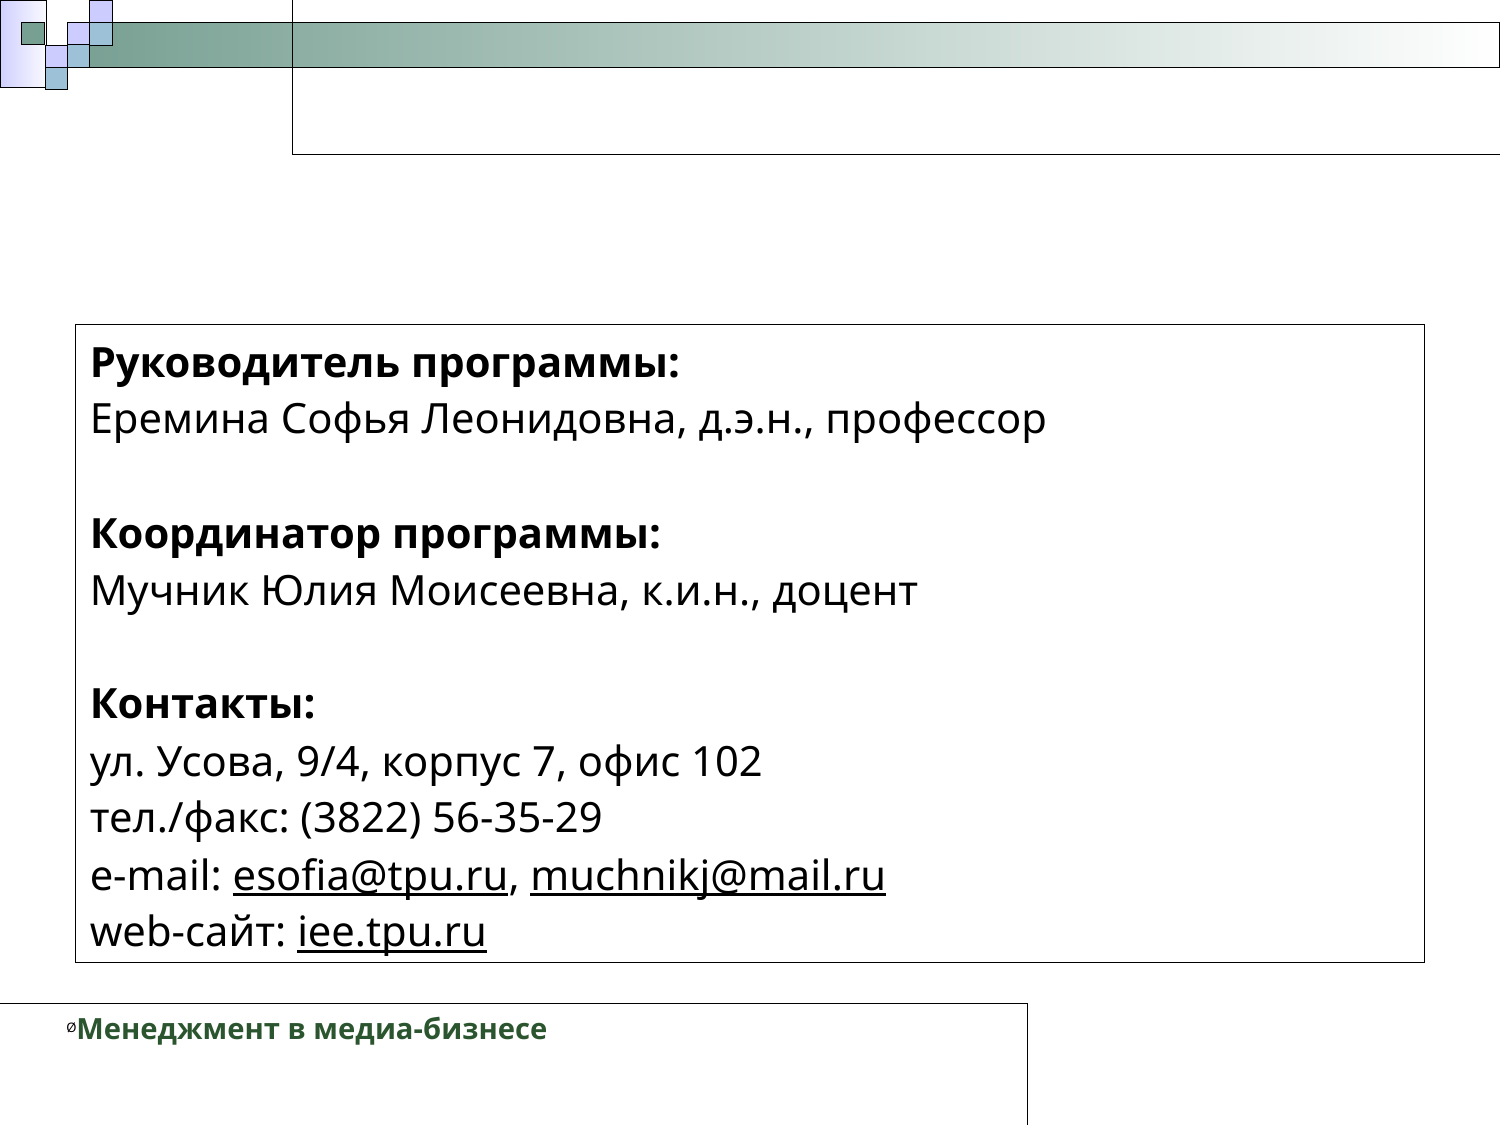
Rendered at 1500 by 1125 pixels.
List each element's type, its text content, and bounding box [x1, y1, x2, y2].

text_box Менеджмент в медиа-бизнесе [0, 1003, 1028, 1125]
text_box Контактная информация [292, 0, 1500, 155]
text_box Руководитель программы: Еремина Софья Леонидовна, д.э.н., профессор Координатор программы: Мучник Юлия Моисеевна, к.и.н., доцент Контакты: ул. Усова, 9/4, корпус 7, офис 102 тел./факс: (3822) 56-35-29 e-mail: esofia@tpu.ru, muchnikj@mail.ru web-сайт: iee.tpu.ru [75, 324, 1425, 963]
